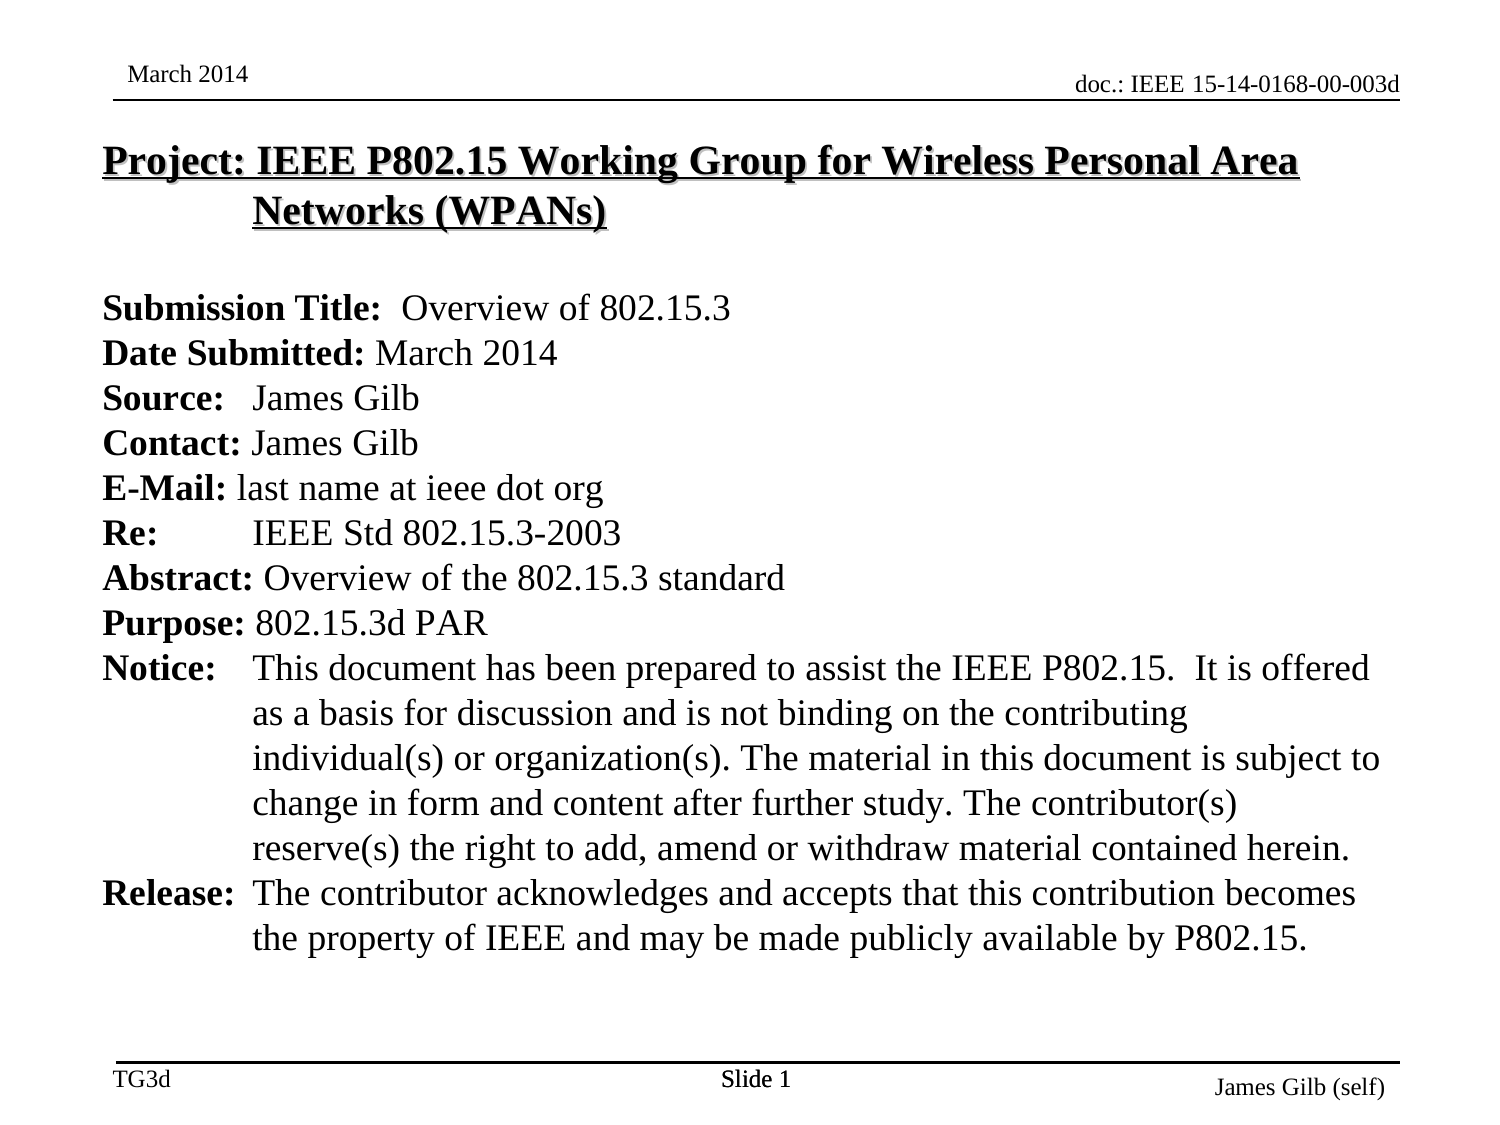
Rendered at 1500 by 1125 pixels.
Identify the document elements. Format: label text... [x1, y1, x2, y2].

text_box Slide <number> [675, 1062, 838, 1093]
text_box Project: IEEE P802.15 Working Group for Wireless Personal Area Networks (WPANs) Submission Title: Overview of 802.15.3 Date Submitted: March 2014 Source: James Gilb Contact: James Gilb E-Mail: last name at ieee dot org Re: IEEE Std 802.15.3-2003 Abstract: Overview of the 802.15.3 standard Purpose: 802.15.3d PAR Notice: This document has been prepared to assist the IEEE P802.15. It is offered as a basis for discussion and is not binding on the contributing individual(s) or organization(s). The material in this document is subject to change in form and content after further study. The contributor(s) reserve(s) the right to add, amend or withdraw material contained herein. Release: The contributor acknowledges and accepts that this contribution becomes the property of IEEE and may be made publicly available by P802.15. [87, 125, 1400, 1011]
